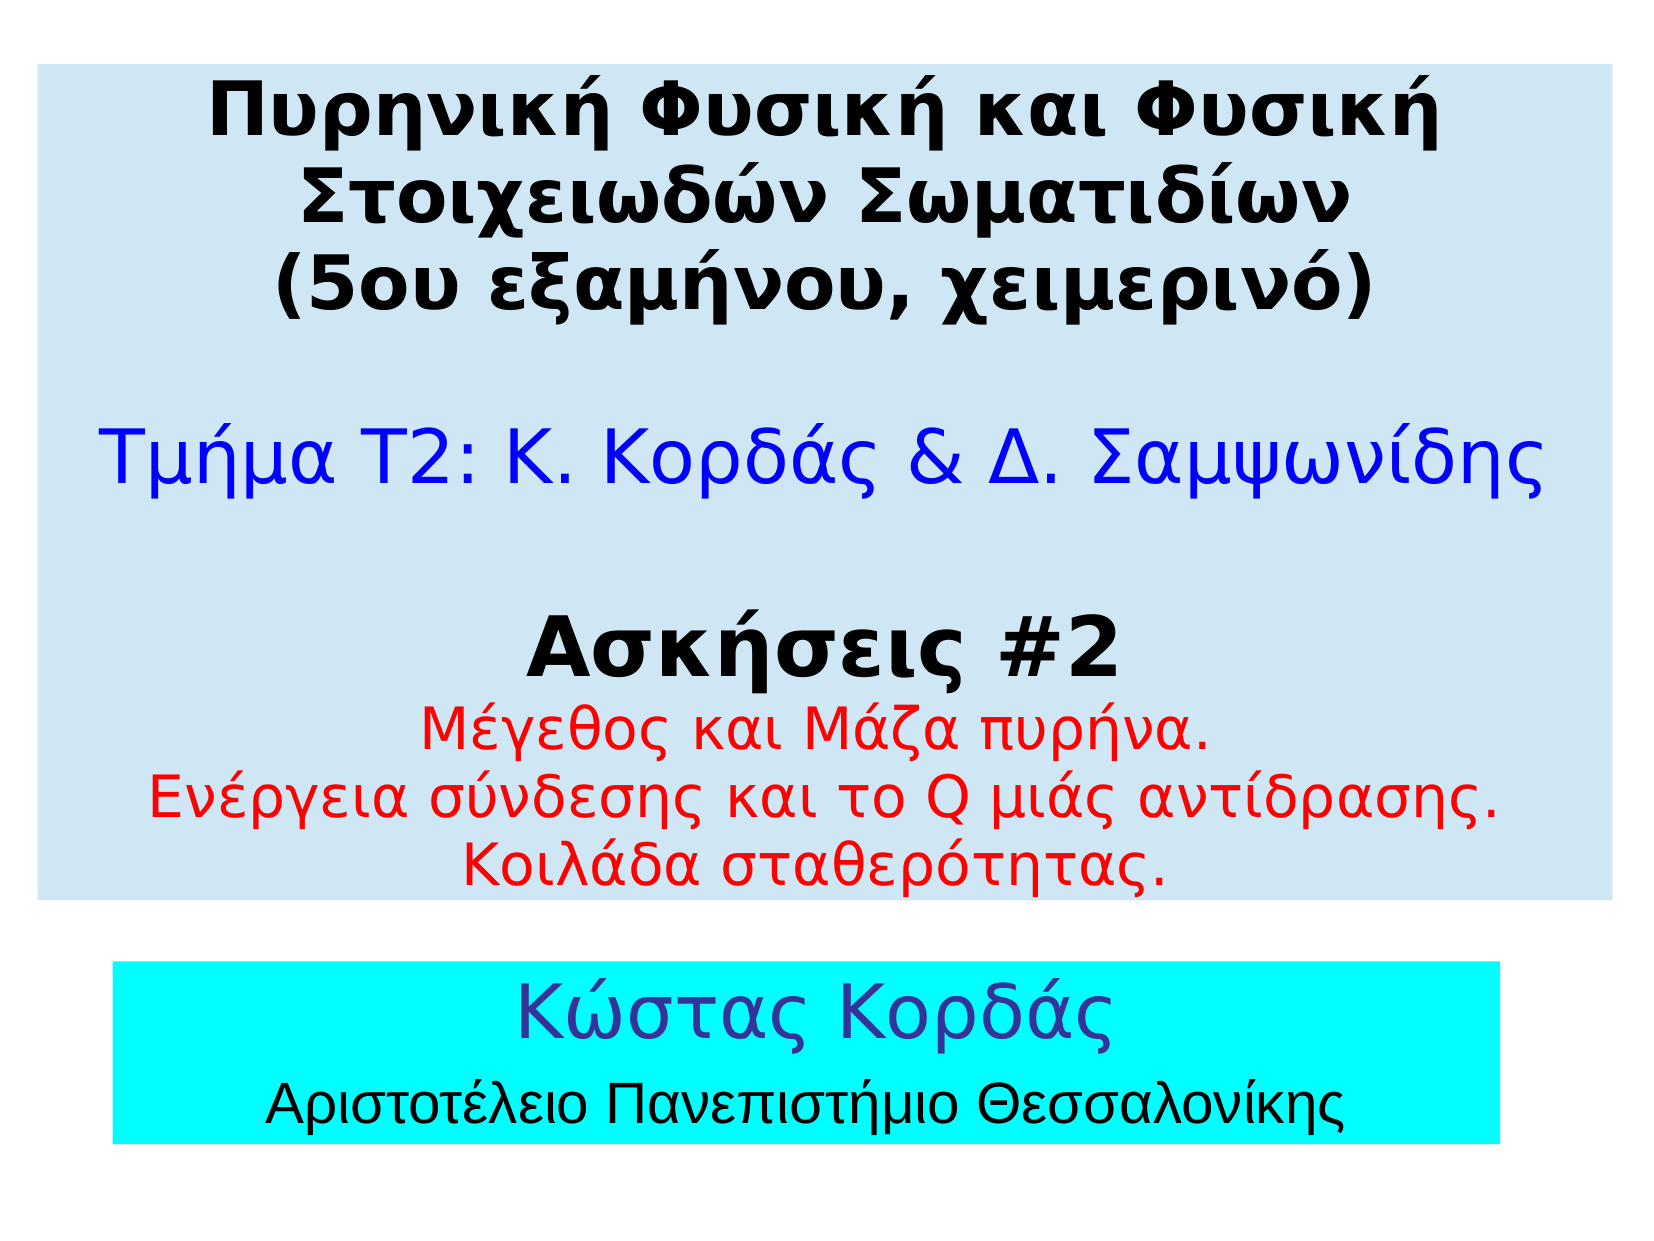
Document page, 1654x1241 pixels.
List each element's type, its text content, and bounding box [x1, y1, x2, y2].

text_box Κώστας Κορδάς Αριστοτέλειο Πανεπιστήμιο Θεσσαλονίκης [112, 961, 1501, 1145]
title Πυρηνική Φυσική και Φυσική Στοιχειωδών Σωματιδίων (5ου εξαμήνου, χειμερινό) Τμήμα T2: Κ. Κορδάς & Δ. Σαμψωνίδης Ασκήσεις #2 Μέγεθος και Μάζα πυρήνα. Ενέργεια σύνδεσης και το Q μιάς αντίδρασης. Κοιλάδα σταθερότητας. [37, 64, 1613, 901]
